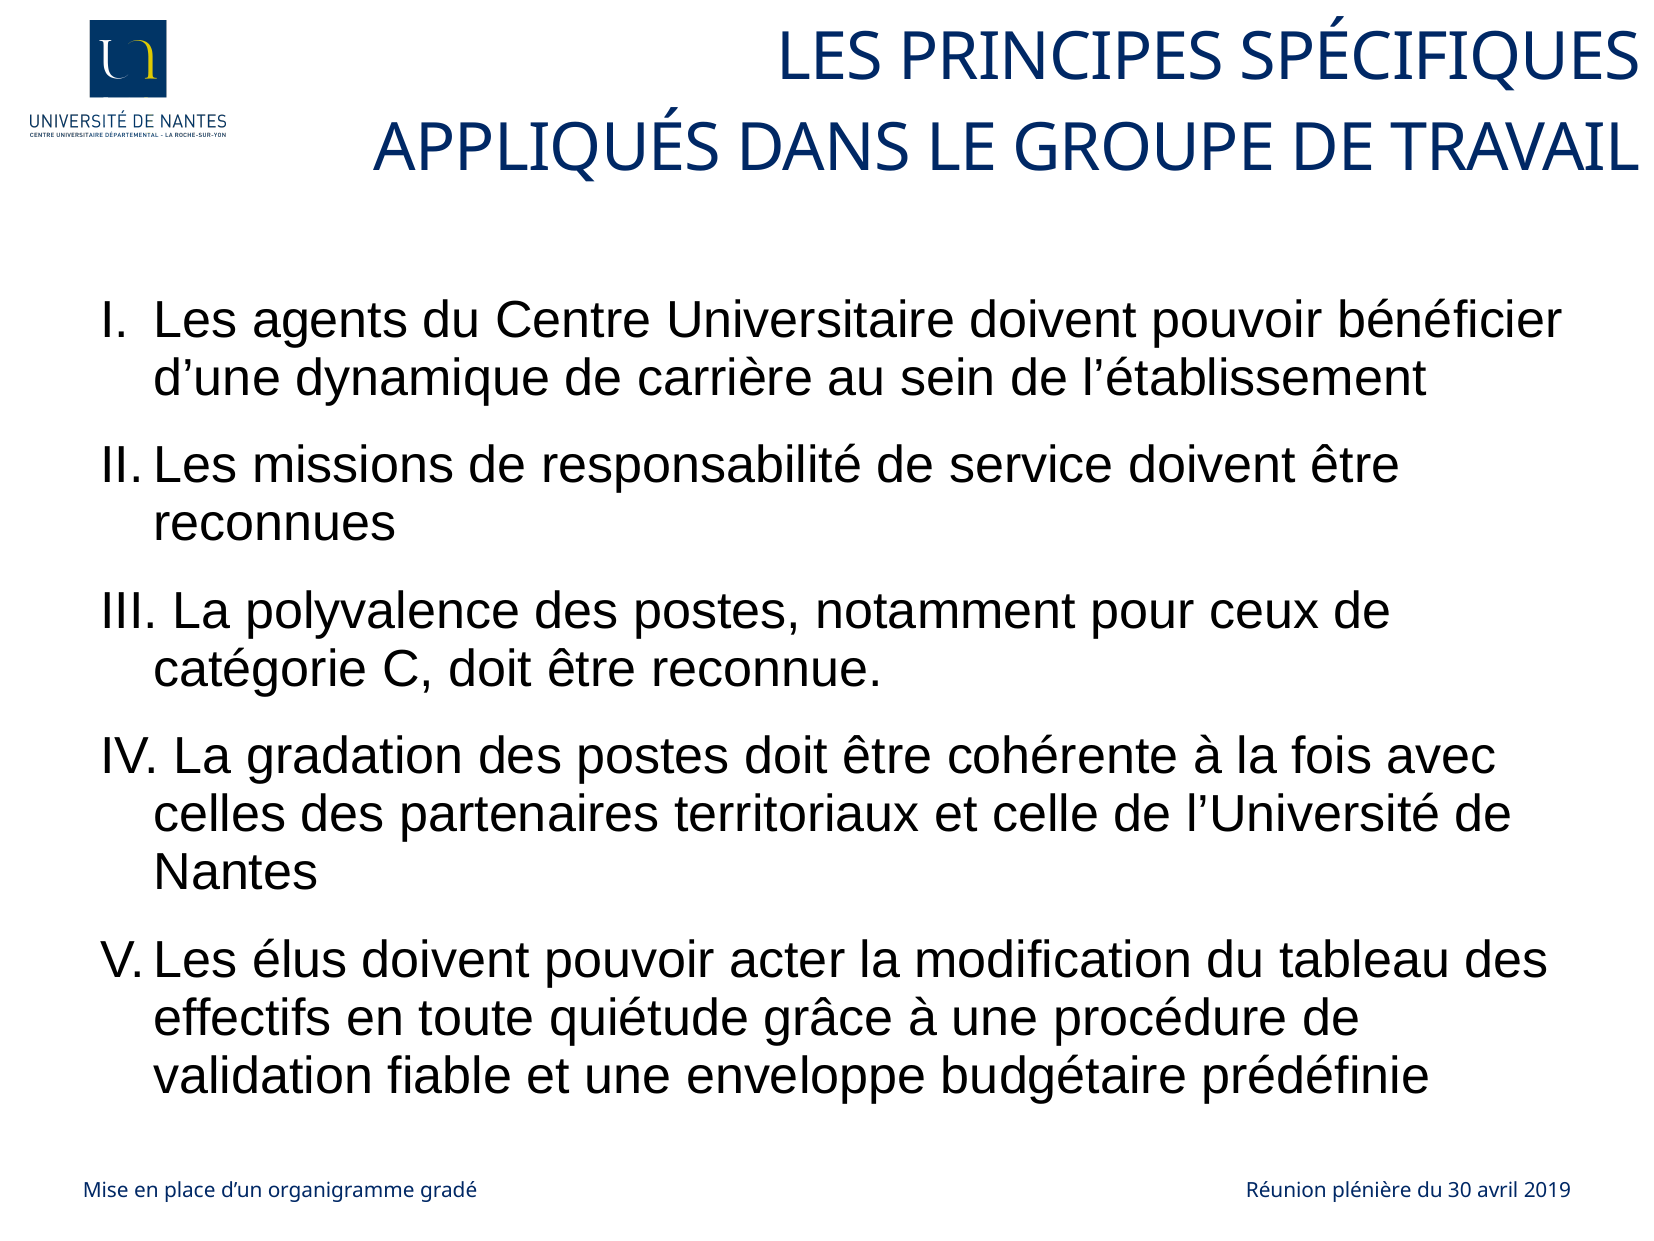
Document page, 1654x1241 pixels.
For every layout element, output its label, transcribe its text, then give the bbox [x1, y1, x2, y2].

title Les principes spécifiques appliqués dans le groupe de travail [22, 7, 1641, 299]
list Les agents du Centre Universitaire doivent pouvoir bénéficier d’une dynamique de carrière au sein de l’établissement Les missions de responsabilité de service doivent être reconnues La polyvalence des postes, notamment pour ceux de catégorie C, doit être reconnue. La gradation des postes doit être cohérente à la fois avec celles des partenaires territoriaux et celle de l’Université de Nantes Les élus doivent pouvoir acter la modification du tableau des effectifs en toute quiétude grâce à une procédure de validation fiable et une enveloppe budgétaire prédéfinie [82, 290, 1571, 1117]
